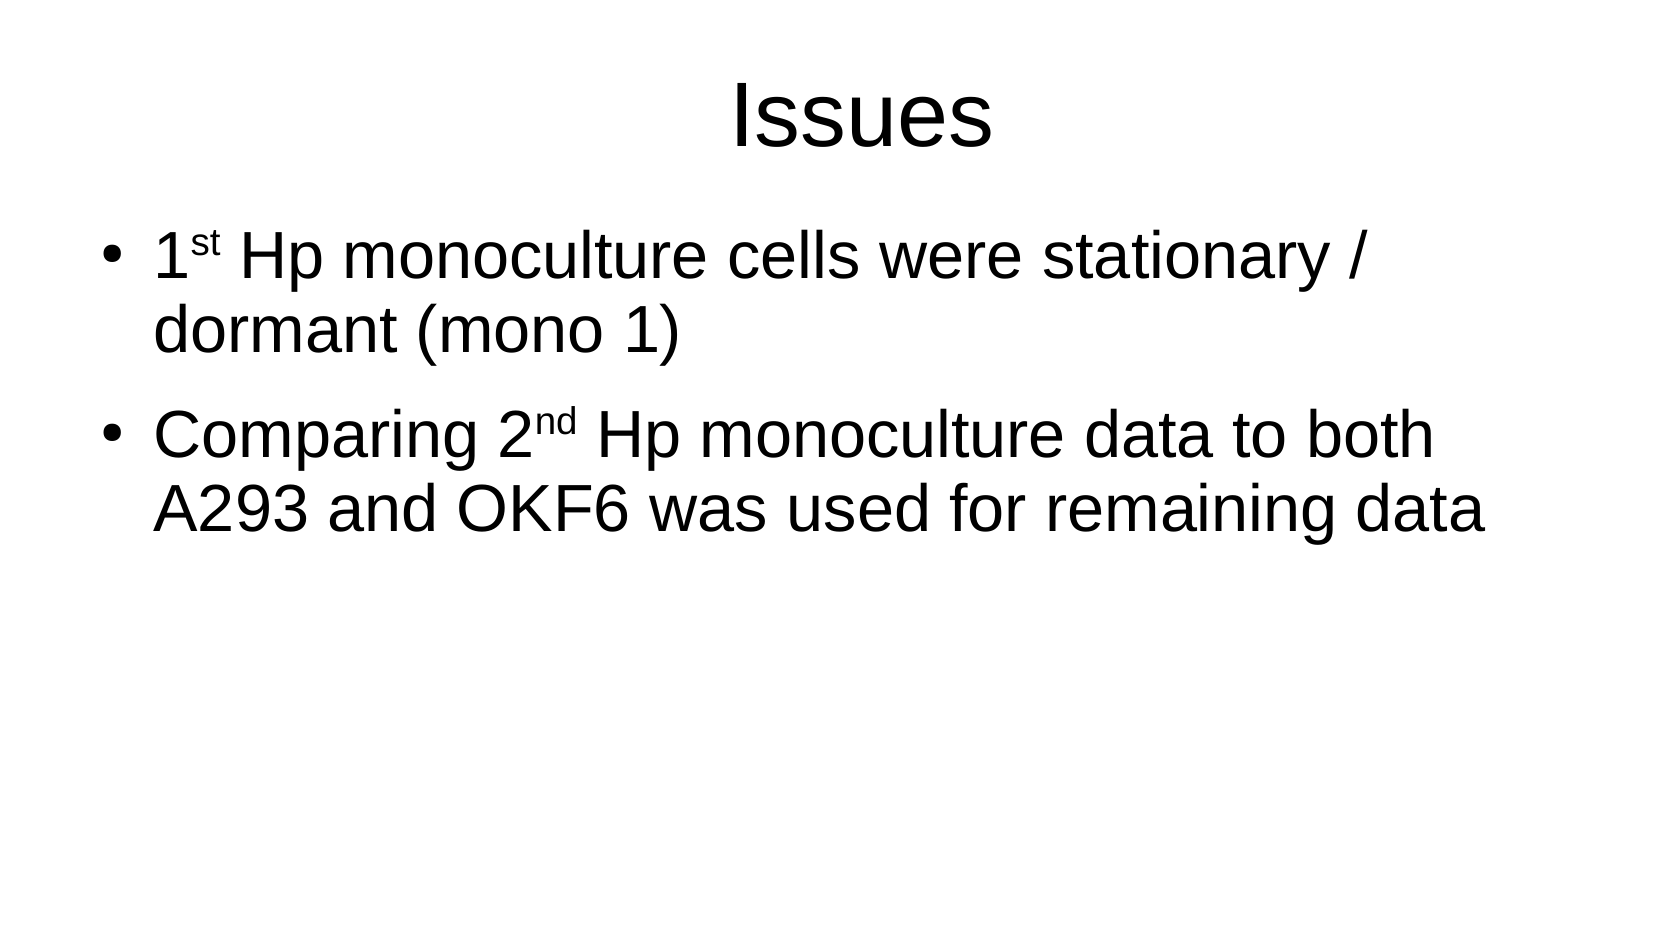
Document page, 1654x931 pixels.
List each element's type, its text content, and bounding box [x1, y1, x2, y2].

list 1st Hp monoculture cells were stationary / dormant (mono 1) Comparing 2nd Hp monoculture data to both A293 and OKF6 was used for remaining data [82, 217, 1571, 758]
title Issues [82, 37, 1571, 193]
